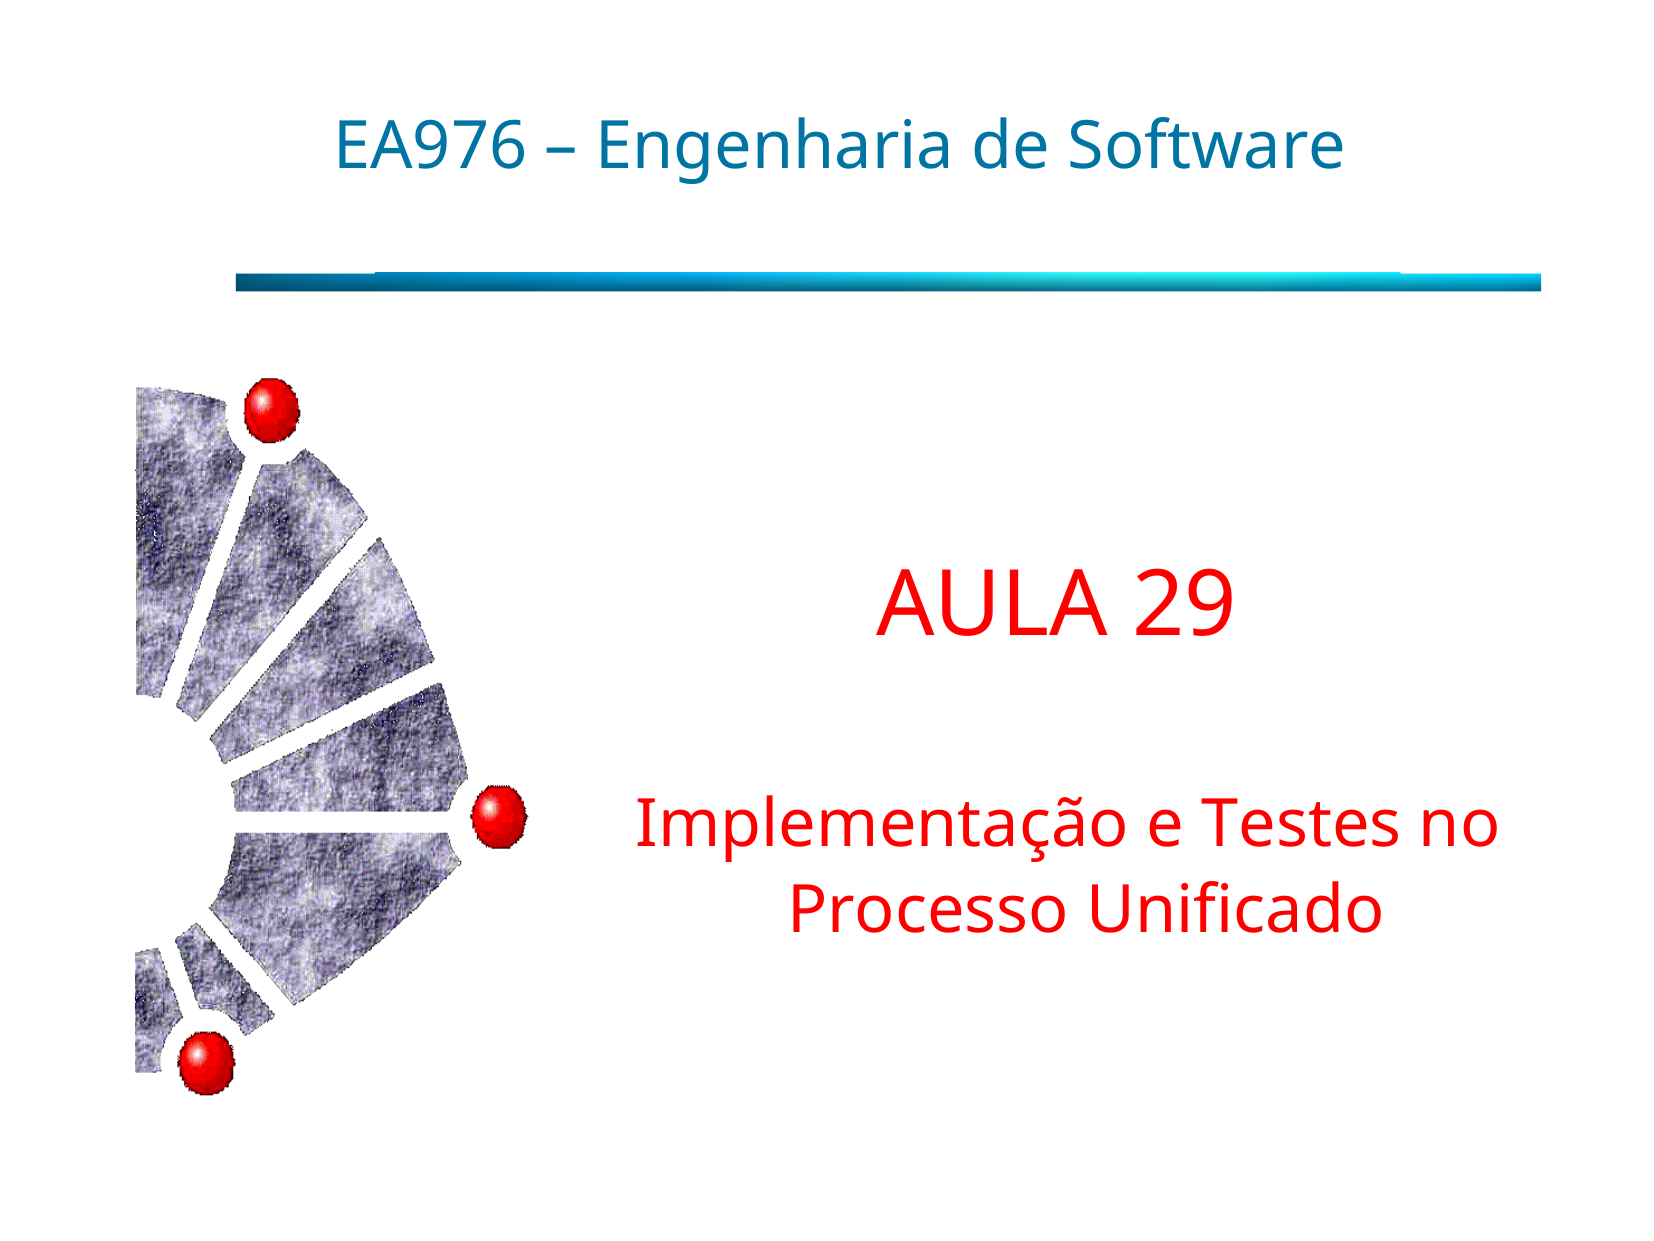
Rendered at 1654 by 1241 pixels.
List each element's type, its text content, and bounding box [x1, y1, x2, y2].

subtitle AULA 29 Implementação e Testes no Processo Unificado [561, 308, 1541, 1182]
chart [135, 324, 562, 1112]
picture [125, 272, 1654, 295]
title EA976 – Engenharia de Software [61, 35, 1620, 250]
